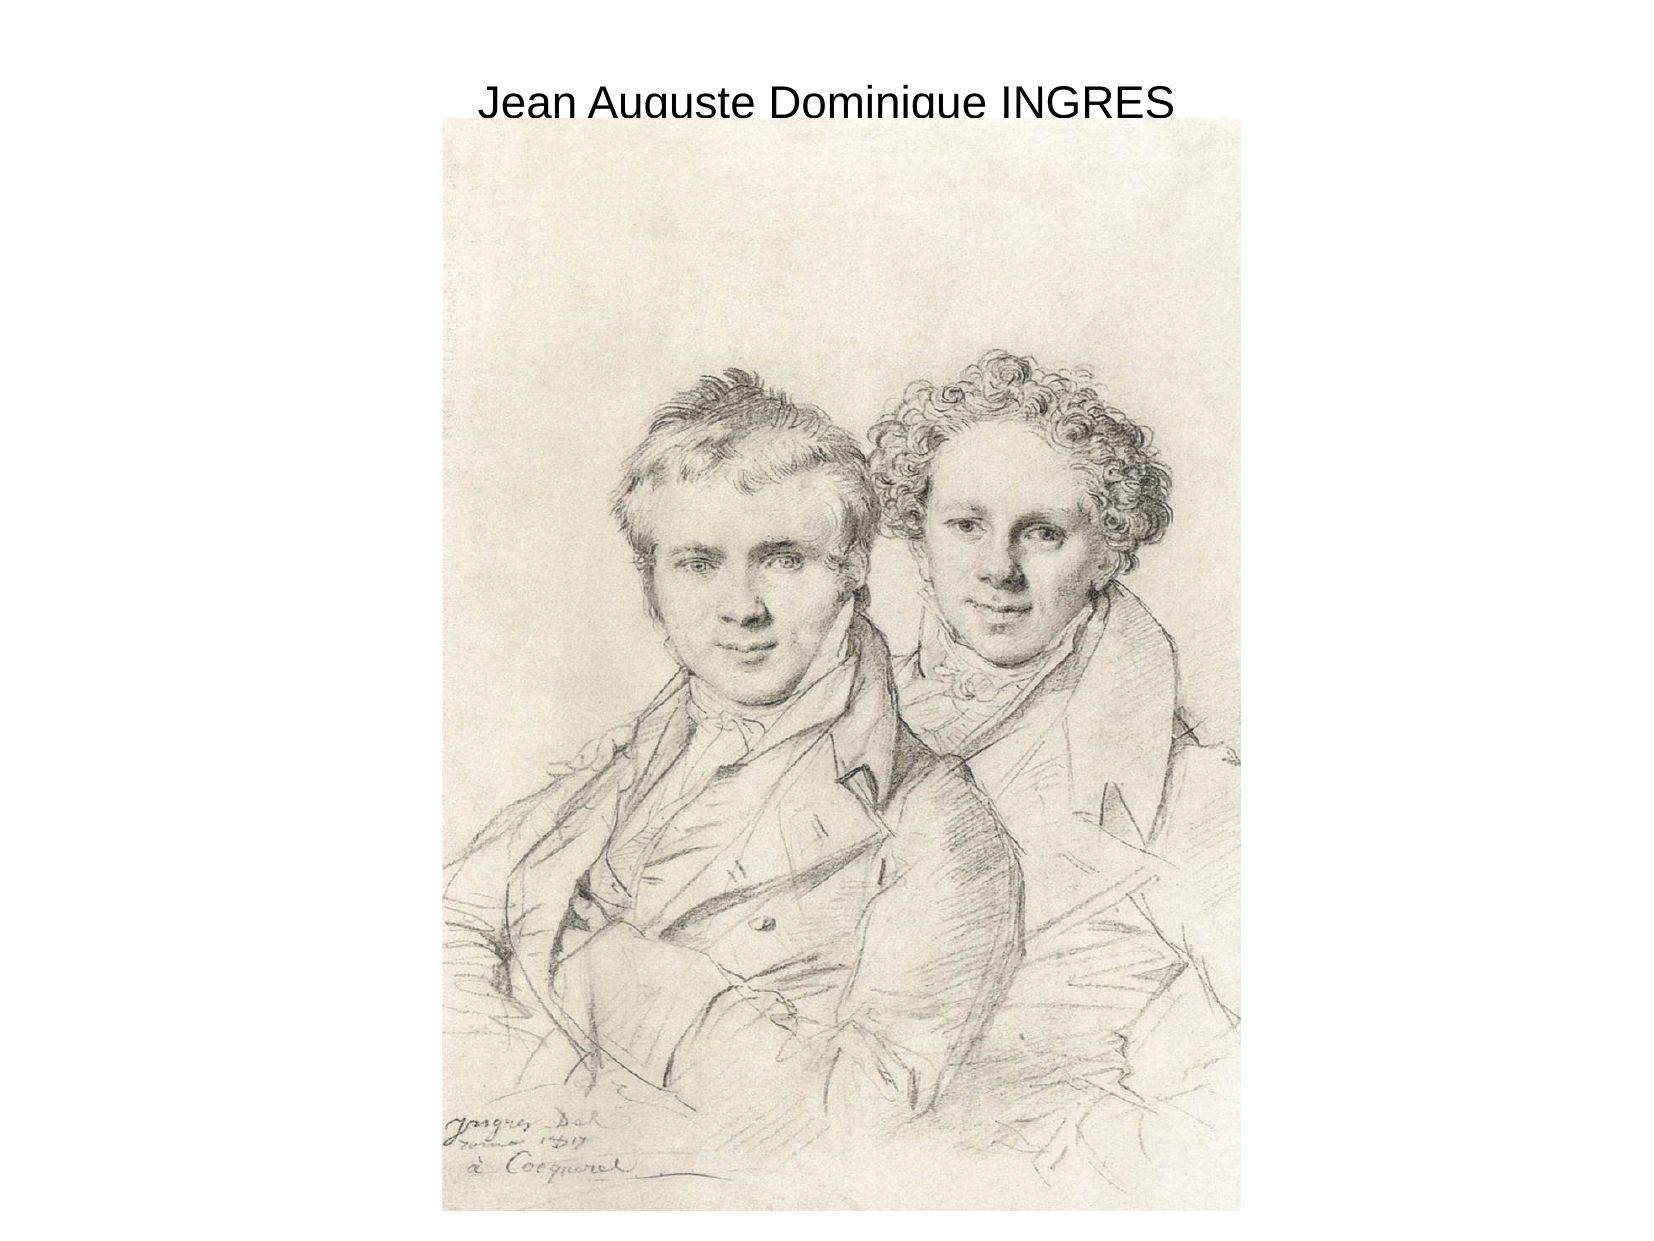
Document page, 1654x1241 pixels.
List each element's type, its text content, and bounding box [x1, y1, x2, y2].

picture [442, 118, 1241, 1211]
title Jean Auguste Dominique INGRES [82, 56, 1571, 148]
